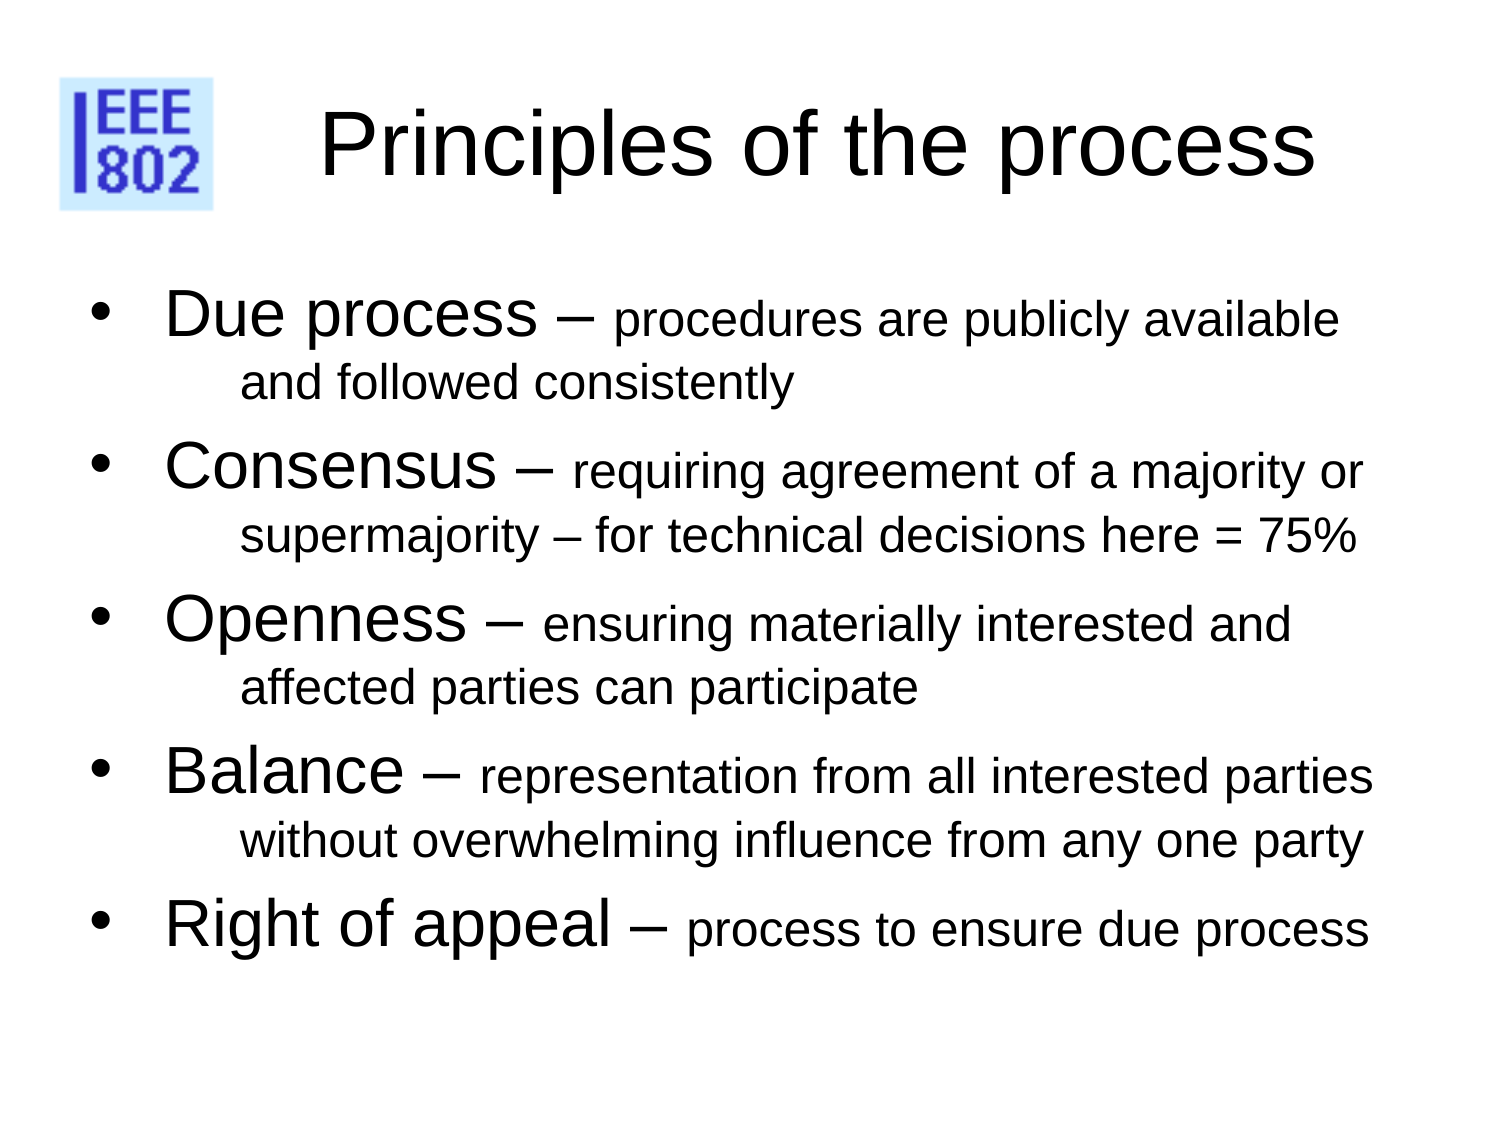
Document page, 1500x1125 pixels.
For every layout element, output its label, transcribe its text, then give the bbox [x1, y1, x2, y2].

text_box Principles of the process [212, 45, 1425, 233]
text_box Due process – procedures are publicly available and followed consistently Consensus – requiring agreement of a majority or supermajority – for technical decisions here = 75% Openness – ensuring materially interested and affected parties can participate Balance – representation from all interested parties without overwhelming influence from any one party Right of appeal – process to ensure due process [75, 262, 1425, 1005]
